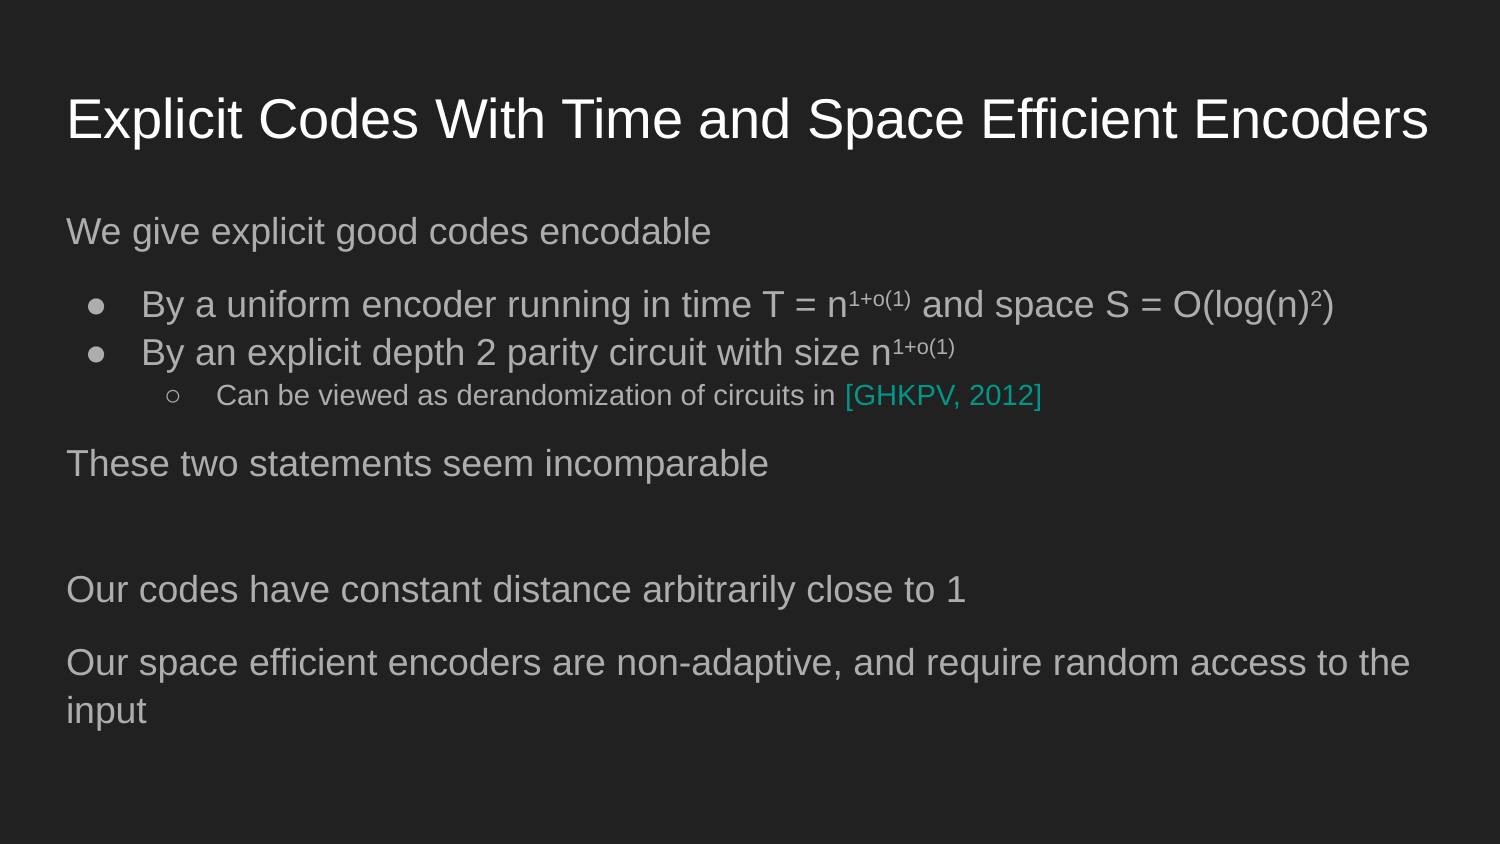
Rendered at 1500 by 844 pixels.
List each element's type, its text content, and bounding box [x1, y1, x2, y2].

title Explicit Codes With Time and Space Efficient Encoders [51, 72, 1449, 167]
list Our codes have constant distance arbitrarily close to 1 Our space efficient encoders are non-adaptive, and require random access to the input [51, 546, 1449, 784]
list We give explicit good codes encodable By a uniform encoder running in time T = n1+o(1) and space S = O(log(n)2) By an explicit depth 2 parity circuit with size n1+o(1) Can be viewed as derandomization of circuits in [GHKPV, 2012] These two statements seem incomparable [51, 189, 1449, 525]
